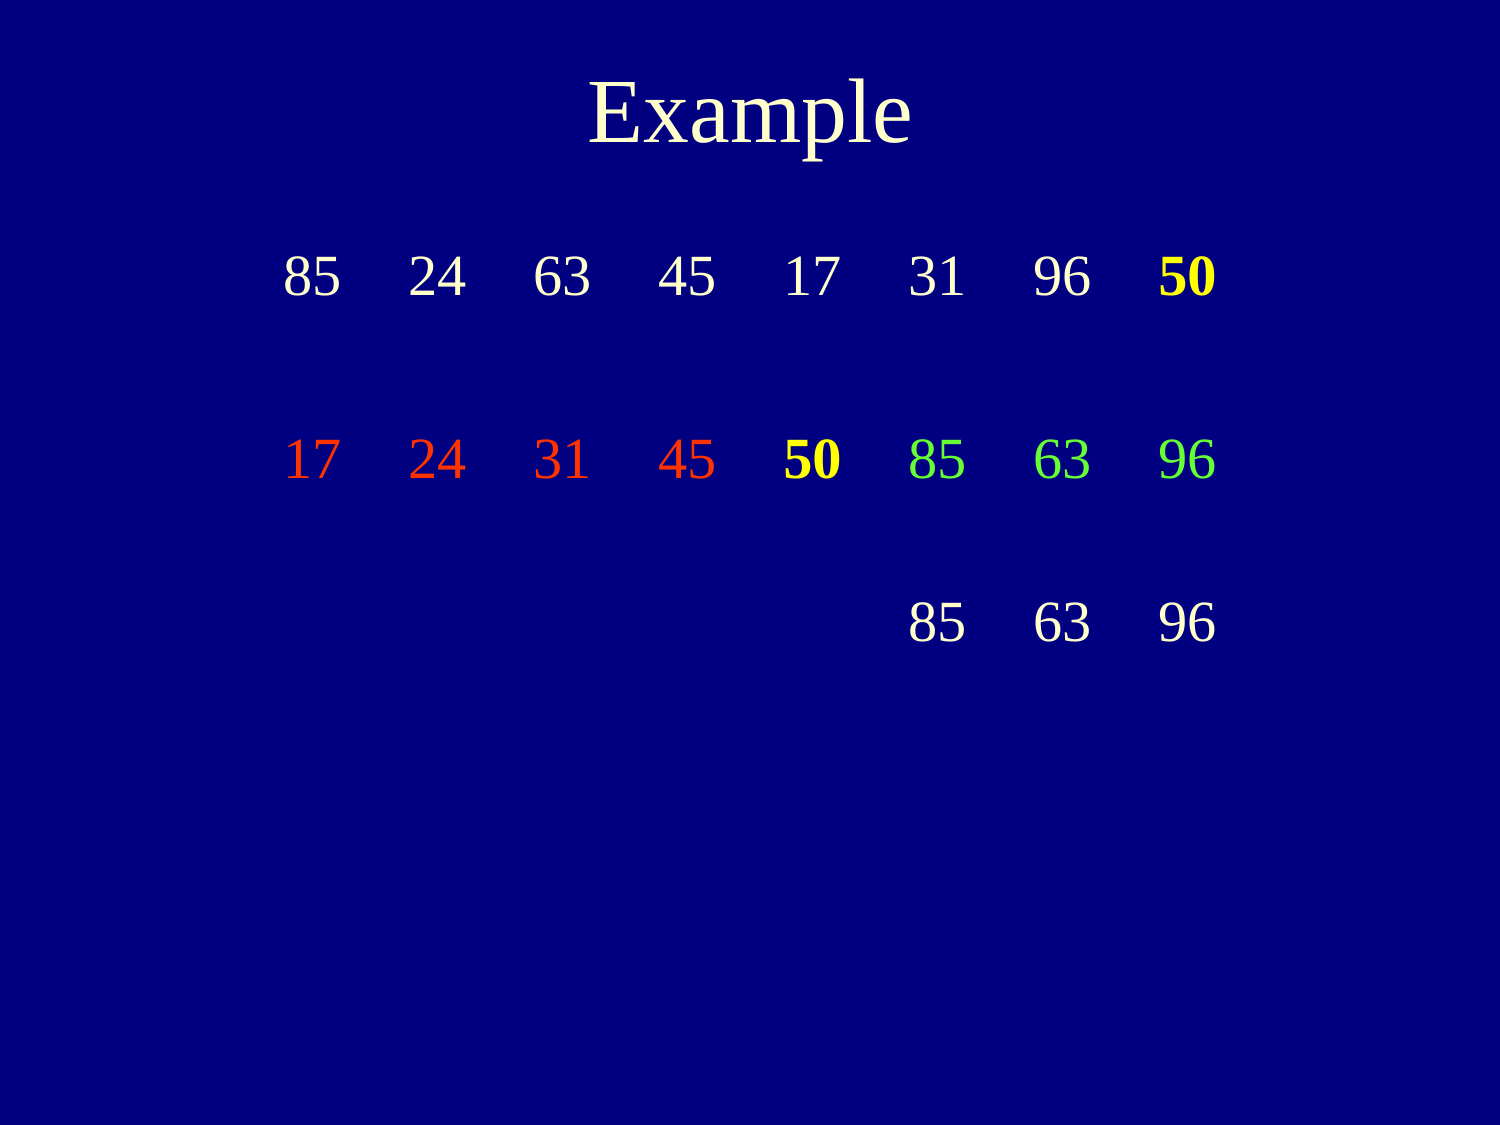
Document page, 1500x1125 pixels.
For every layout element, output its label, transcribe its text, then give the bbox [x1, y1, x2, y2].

table_header 63 [1000, 575, 1125, 675]
table_header 50 [750, 413, 875, 512]
table_header 45 [625, 229, 750, 325]
table_header 17 [750, 229, 875, 325]
table_header 63 [1000, 413, 1125, 512]
table_header 17 [250, 413, 375, 512]
table_header 63 [500, 229, 625, 325]
table_header 96 [1125, 575, 1250, 675]
table_header 24 [375, 229, 500, 325]
table_header 96 [1000, 229, 1125, 325]
table_header 31 [500, 413, 625, 512]
table_header 85 [875, 413, 1000, 512]
table_header 96 [1125, 413, 1250, 512]
title Example [22, 43, 1480, 169]
table_header 24 [375, 413, 500, 512]
table_header 50 [1125, 229, 1250, 325]
table_header 45 [625, 413, 750, 512]
table_header 85 [250, 229, 375, 325]
table_header 31 [875, 229, 1000, 325]
table_header 85 [875, 575, 1000, 675]
